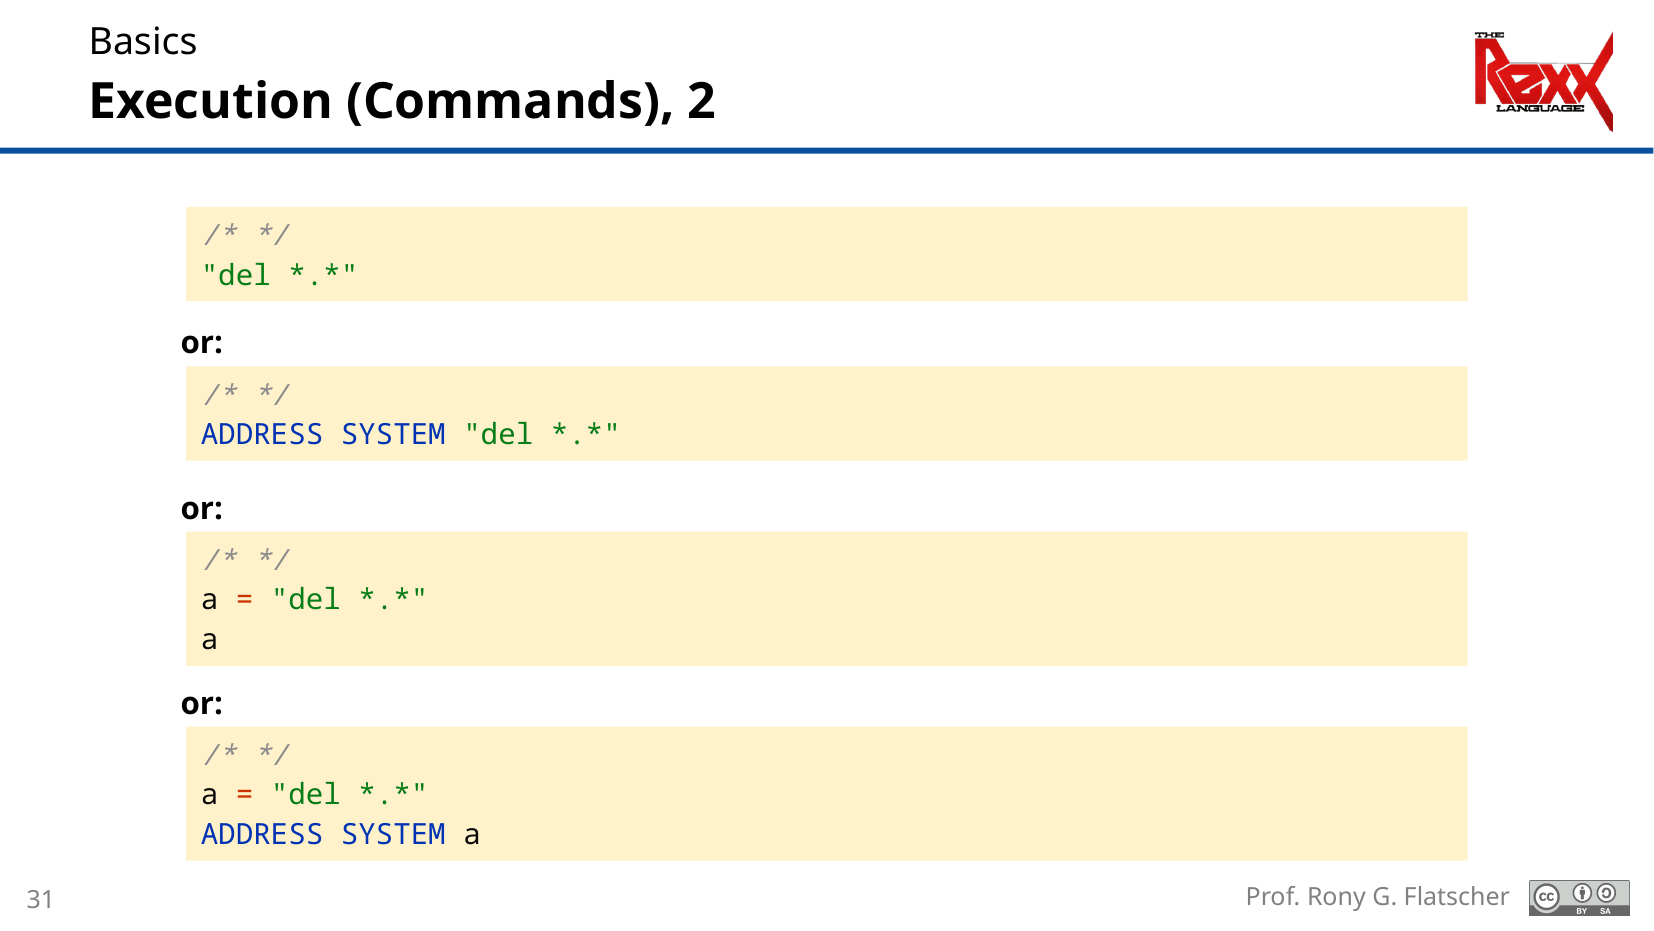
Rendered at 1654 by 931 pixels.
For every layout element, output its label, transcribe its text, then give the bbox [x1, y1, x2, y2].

text_box or: [165, 673, 332, 729]
text_box /* */ a = "del *.*" a [186, 531, 1468, 661]
title Basics Execution (Commands), 2 [29, 0, 1654, 148]
text_box or: [165, 313, 332, 369]
text_box or: [165, 478, 332, 535]
text_box /* */ ADDRESS SYSTEM "del *.*" [186, 366, 1468, 458]
text_box /* */ a = "del *.*" ADDRESS SYSTEM a [186, 726, 1468, 856]
text_box /* */ "del *.*" [186, 206, 1468, 298]
